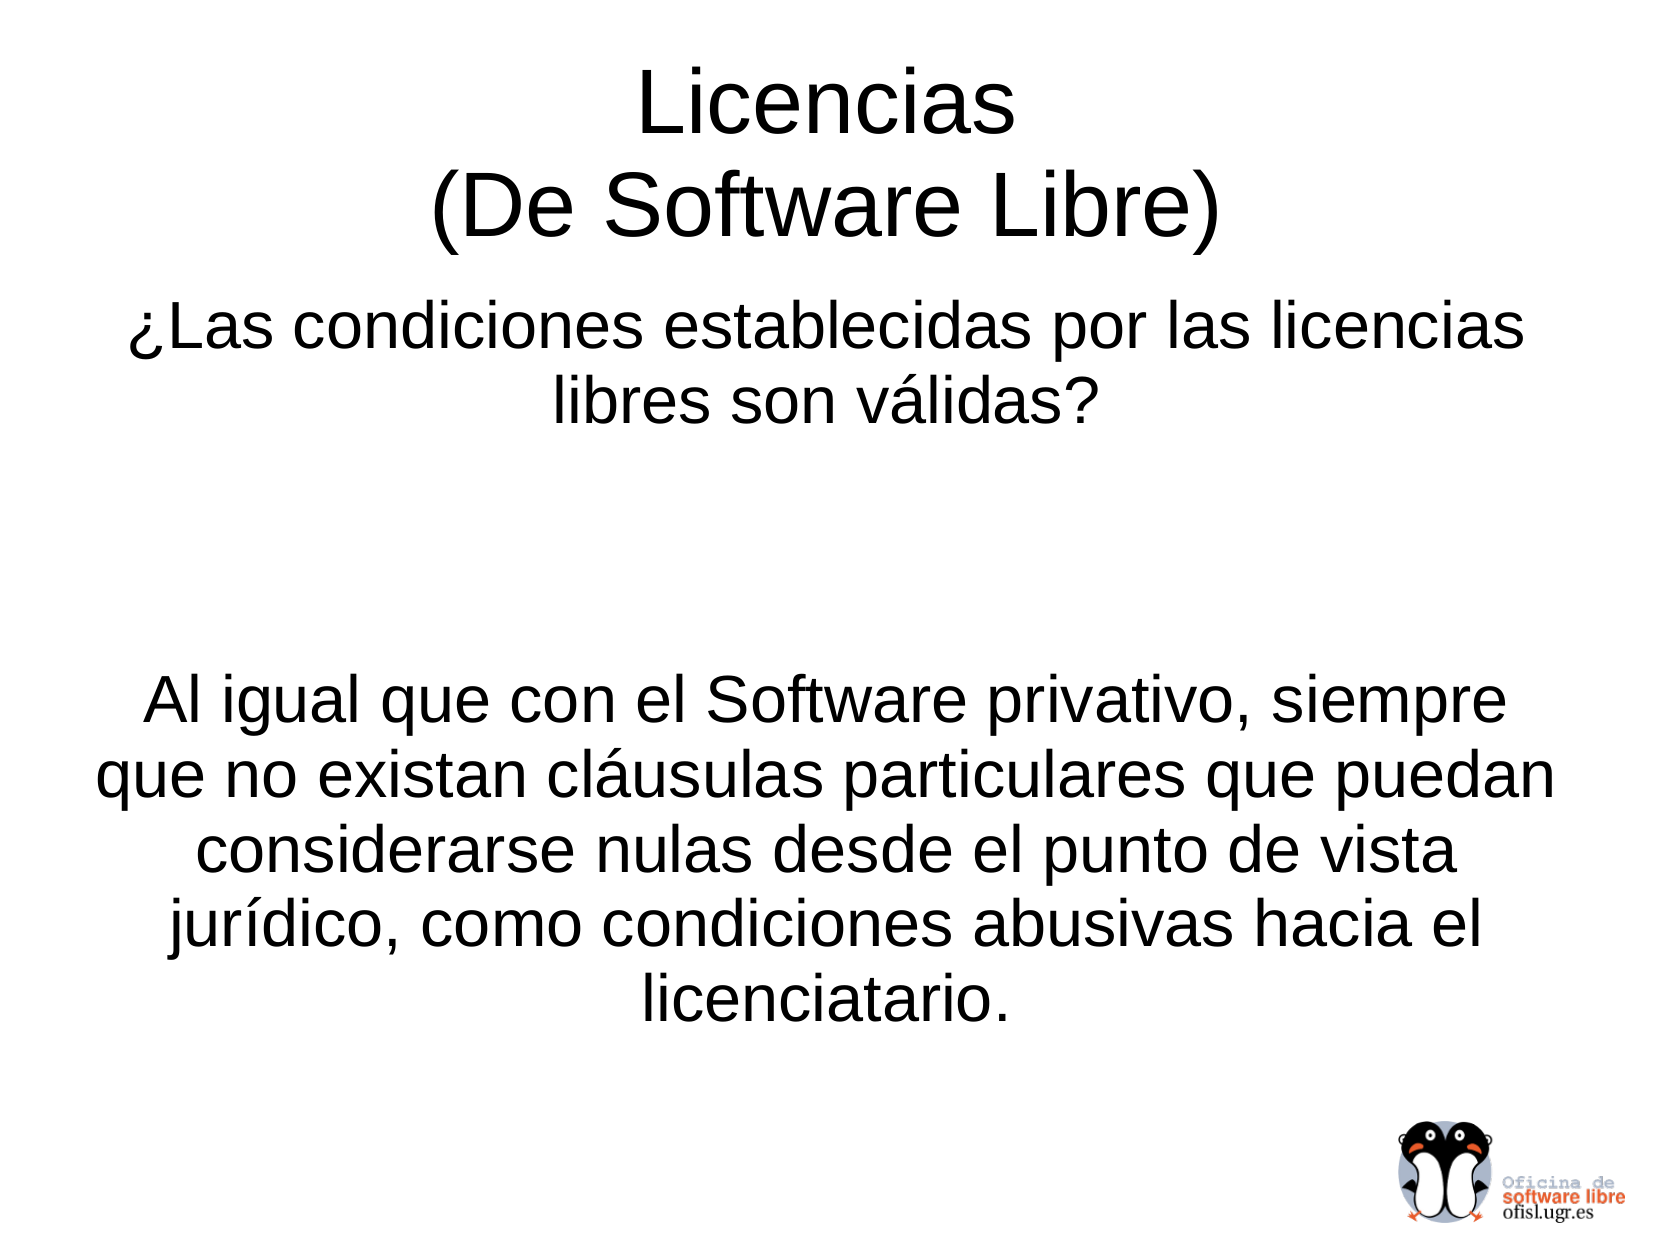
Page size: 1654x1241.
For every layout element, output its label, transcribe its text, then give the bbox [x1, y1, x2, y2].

title Licencias (De Software Libre) [82, 50, 1571, 256]
picture [1398, 1121, 1625, 1223]
subtitle ¿Las condiciones establecidas por las licencias libres son válidas? Al igual que con el Software privativo, siempre que no existan cláusulas particulares que puedan considerarse nulas desde el punto de vista jurídico, como condiciones abusivas hacia el licenciatario. [82, 288, 1571, 1111]
